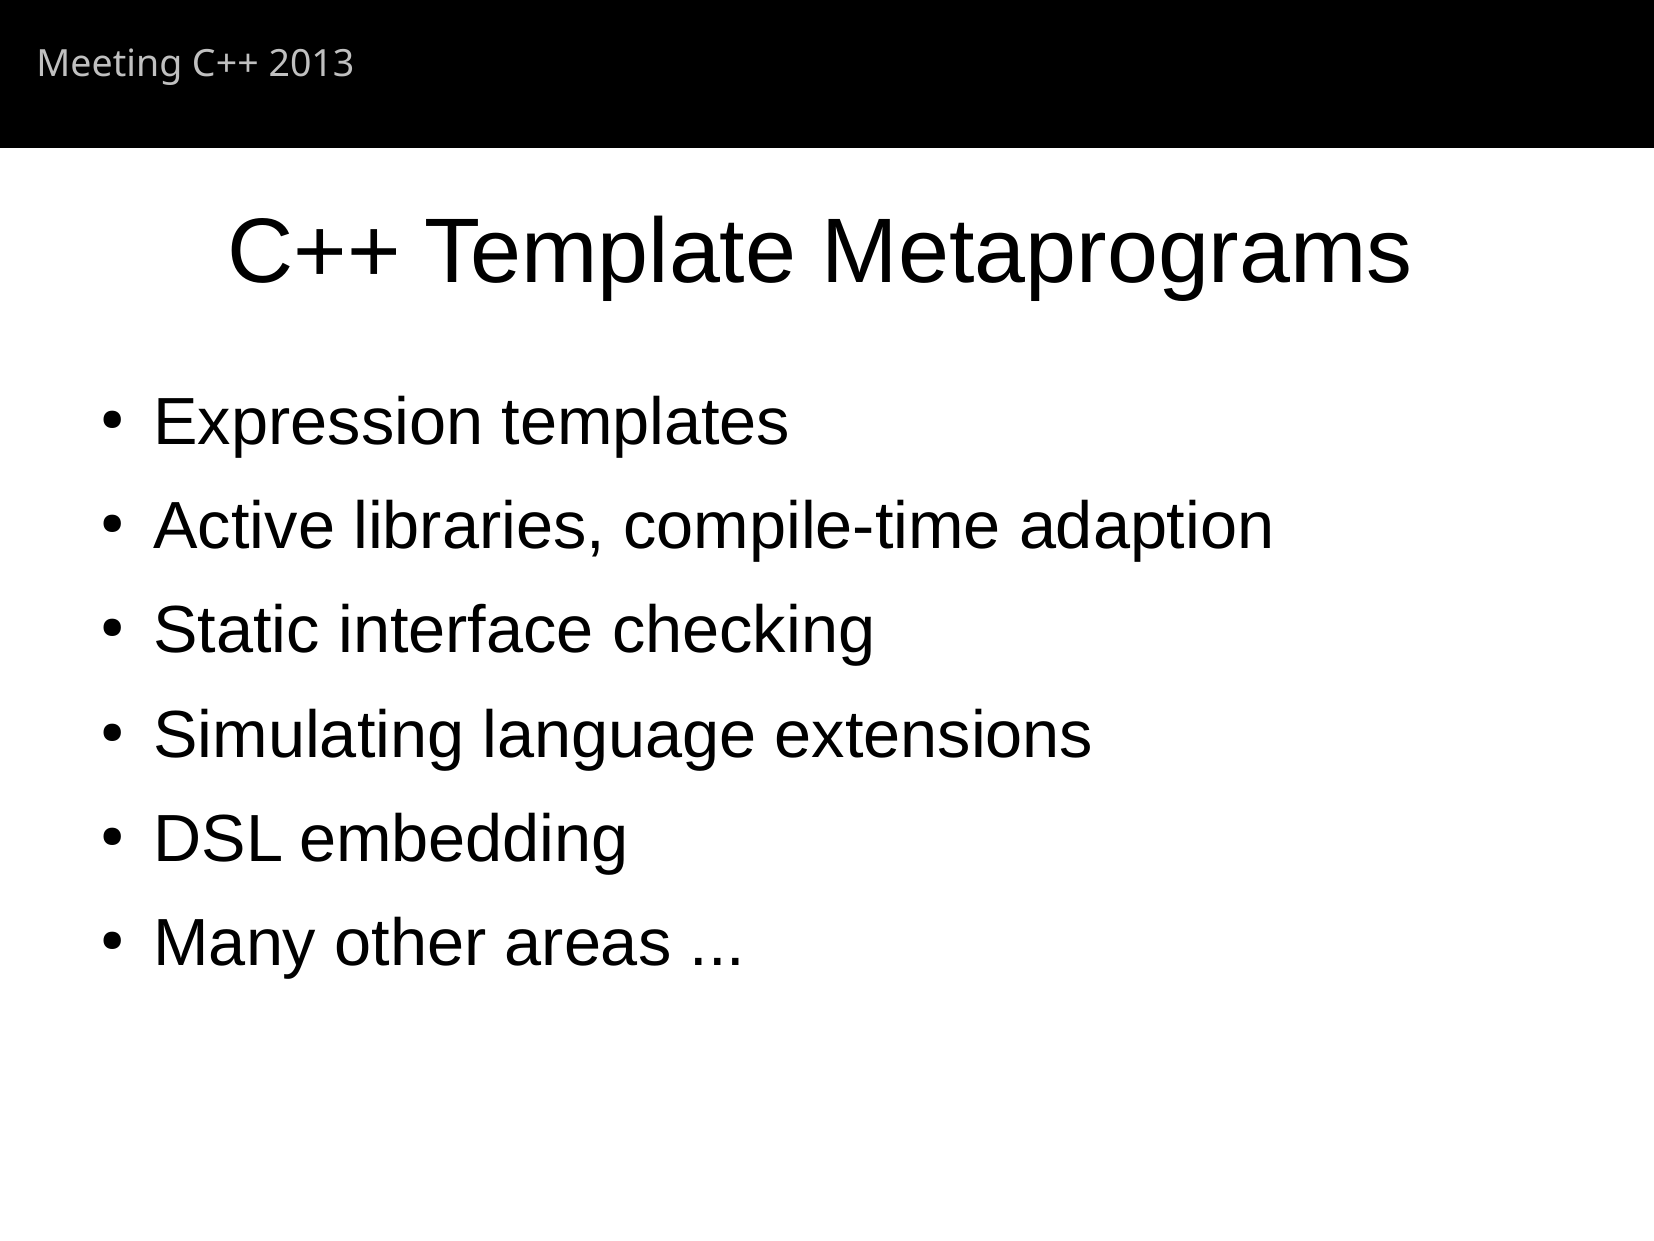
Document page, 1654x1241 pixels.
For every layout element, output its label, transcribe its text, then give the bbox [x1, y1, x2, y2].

title C++ Template Metaprograms [76, 147, 1565, 355]
list Expression templates Active libraries, compile-time adaption Static interface checking Simulating language extensions DSL embedding Many other areas ... [82, 383, 1571, 1104]
